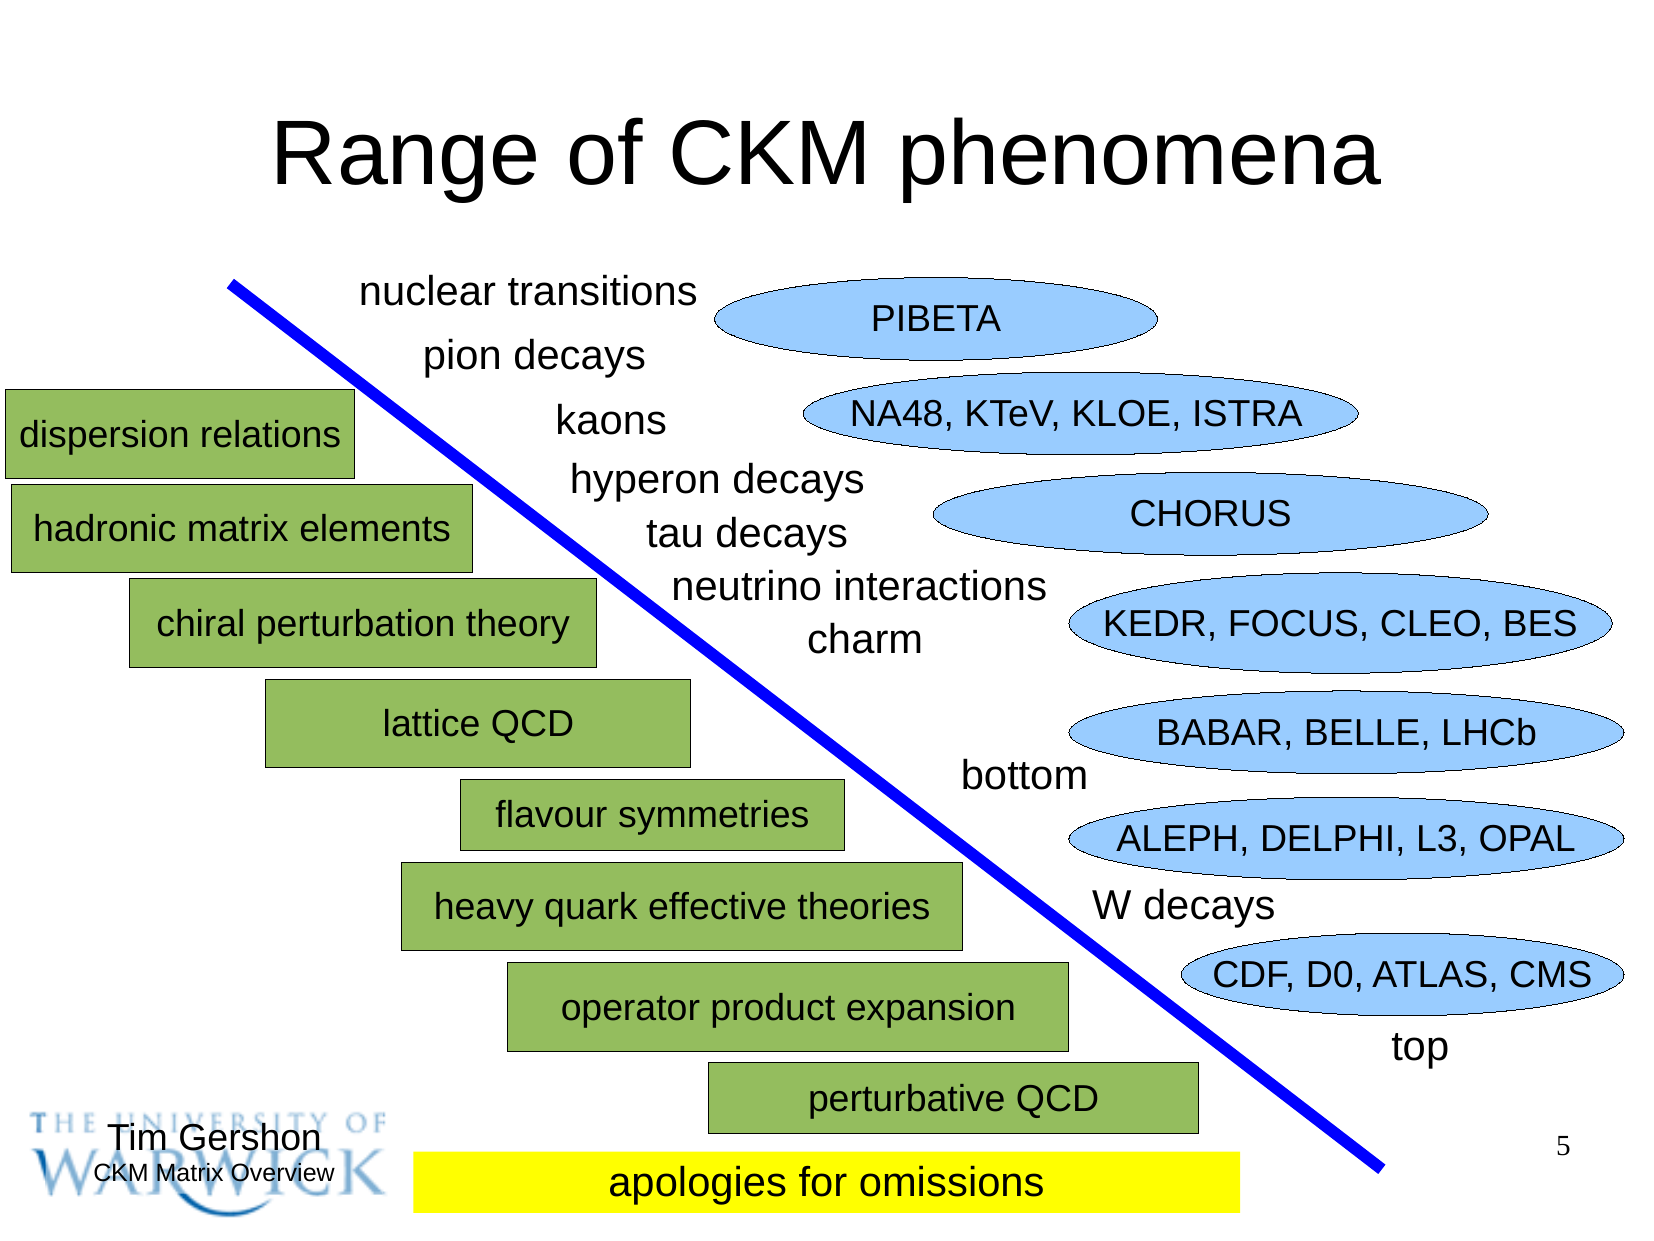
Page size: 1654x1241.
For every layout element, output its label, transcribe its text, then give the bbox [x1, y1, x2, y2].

text_box charm [643, 617, 1087, 670]
text_box NA48, KTeV, KLOE, ISTRA [803, 372, 1359, 455]
text_box apologies for omissions [413, 1151, 1241, 1213]
text_box tau decays [525, 501, 969, 564]
text_box operator product expansion [507, 962, 1069, 1052]
text_box dispersion relations [5, 389, 355, 479]
text_box hyperon decays [496, 448, 939, 511]
text_box bottom [803, 744, 1247, 806]
text_box BABAR, BELLE, LHCb [1068, 690, 1625, 774]
text_box top [1198, 1015, 1642, 1078]
text_box neutrino interactions [637, 555, 1081, 617]
text_box flavour symmetries [460, 779, 845, 851]
text_box KEDR, FOCUS, CLEO, BES [1068, 572, 1613, 674]
text_box CDF, D0, ATLAS, CMS [1181, 933, 1625, 1016]
text_box CHORUS [933, 472, 1489, 556]
picture [19, 1106, 406, 1232]
text_box PIBETA [714, 277, 1158, 361]
text_box pion decays [312, 324, 756, 387]
text_box ALEPH, DELPHI, L3, OPAL [1068, 797, 1625, 880]
text_box W decays [962, 874, 1406, 936]
text_box chiral perturbation theory [129, 578, 597, 668]
text_box heavy quark effective theories [401, 862, 963, 951]
text_box nuclear transitions [307, 259, 751, 322]
text_box Tim Gershon CKM Matrix Overview [45, 1108, 384, 1194]
text_box perturbative QCD [708, 1062, 1199, 1134]
text_box lattice QCD [265, 679, 691, 768]
text_box kaons [389, 389, 833, 452]
title Range of CKM phenomena [82, 49, 1571, 257]
text_box hadronic matrix elements [11, 484, 473, 573]
